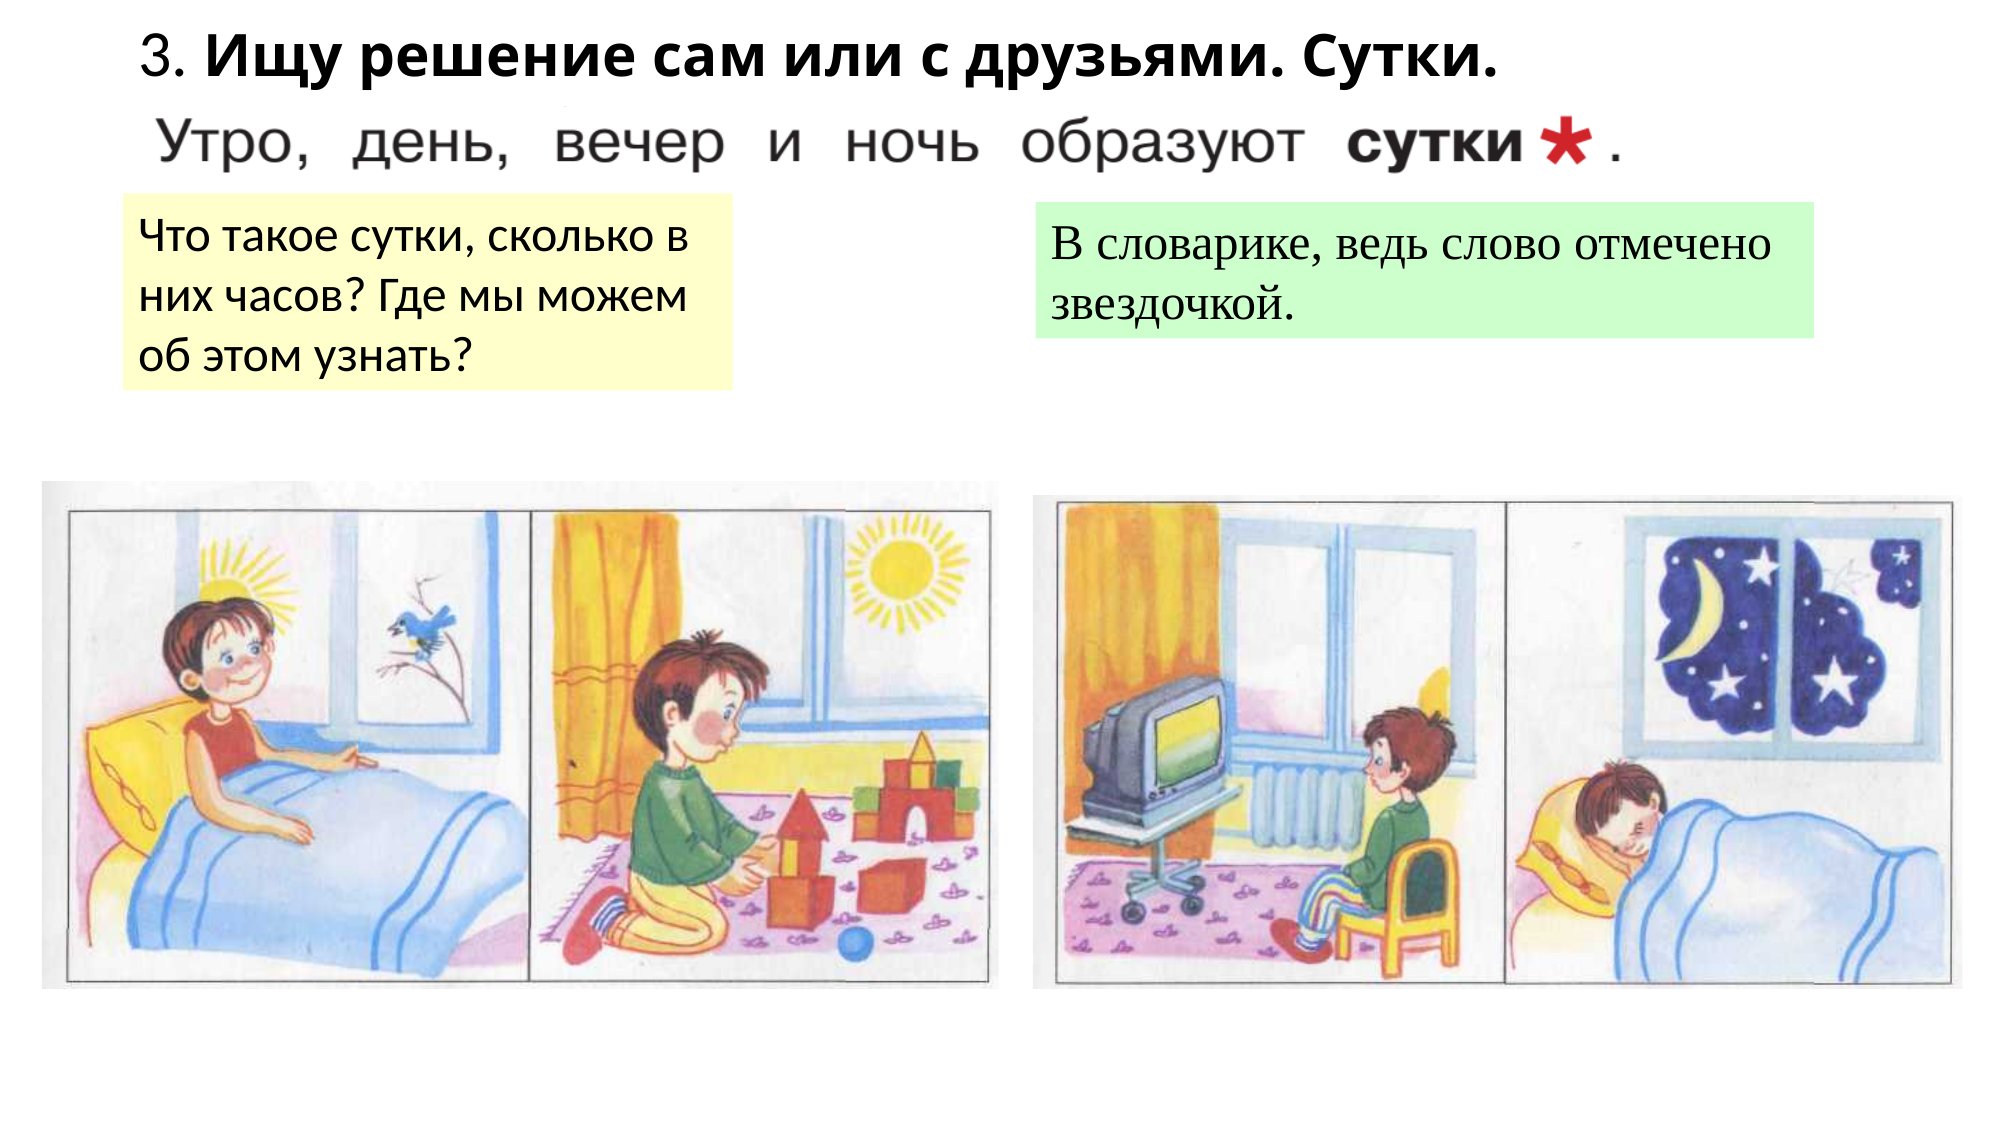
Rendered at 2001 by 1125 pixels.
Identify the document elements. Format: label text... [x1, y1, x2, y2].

picture [41, 481, 999, 989]
picture [146, 106, 1647, 194]
text_box Что такое сутки, сколько в них часов? Где мы можем об этом узнать? [123, 193, 733, 391]
picture [1032, 495, 1963, 989]
text_box В словарике, ведь слово отмечено звездочкой. [1035, 202, 1814, 339]
title 3. Ищу решение сам или с друзьями. Сутки. [123, 12, 1849, 99]
